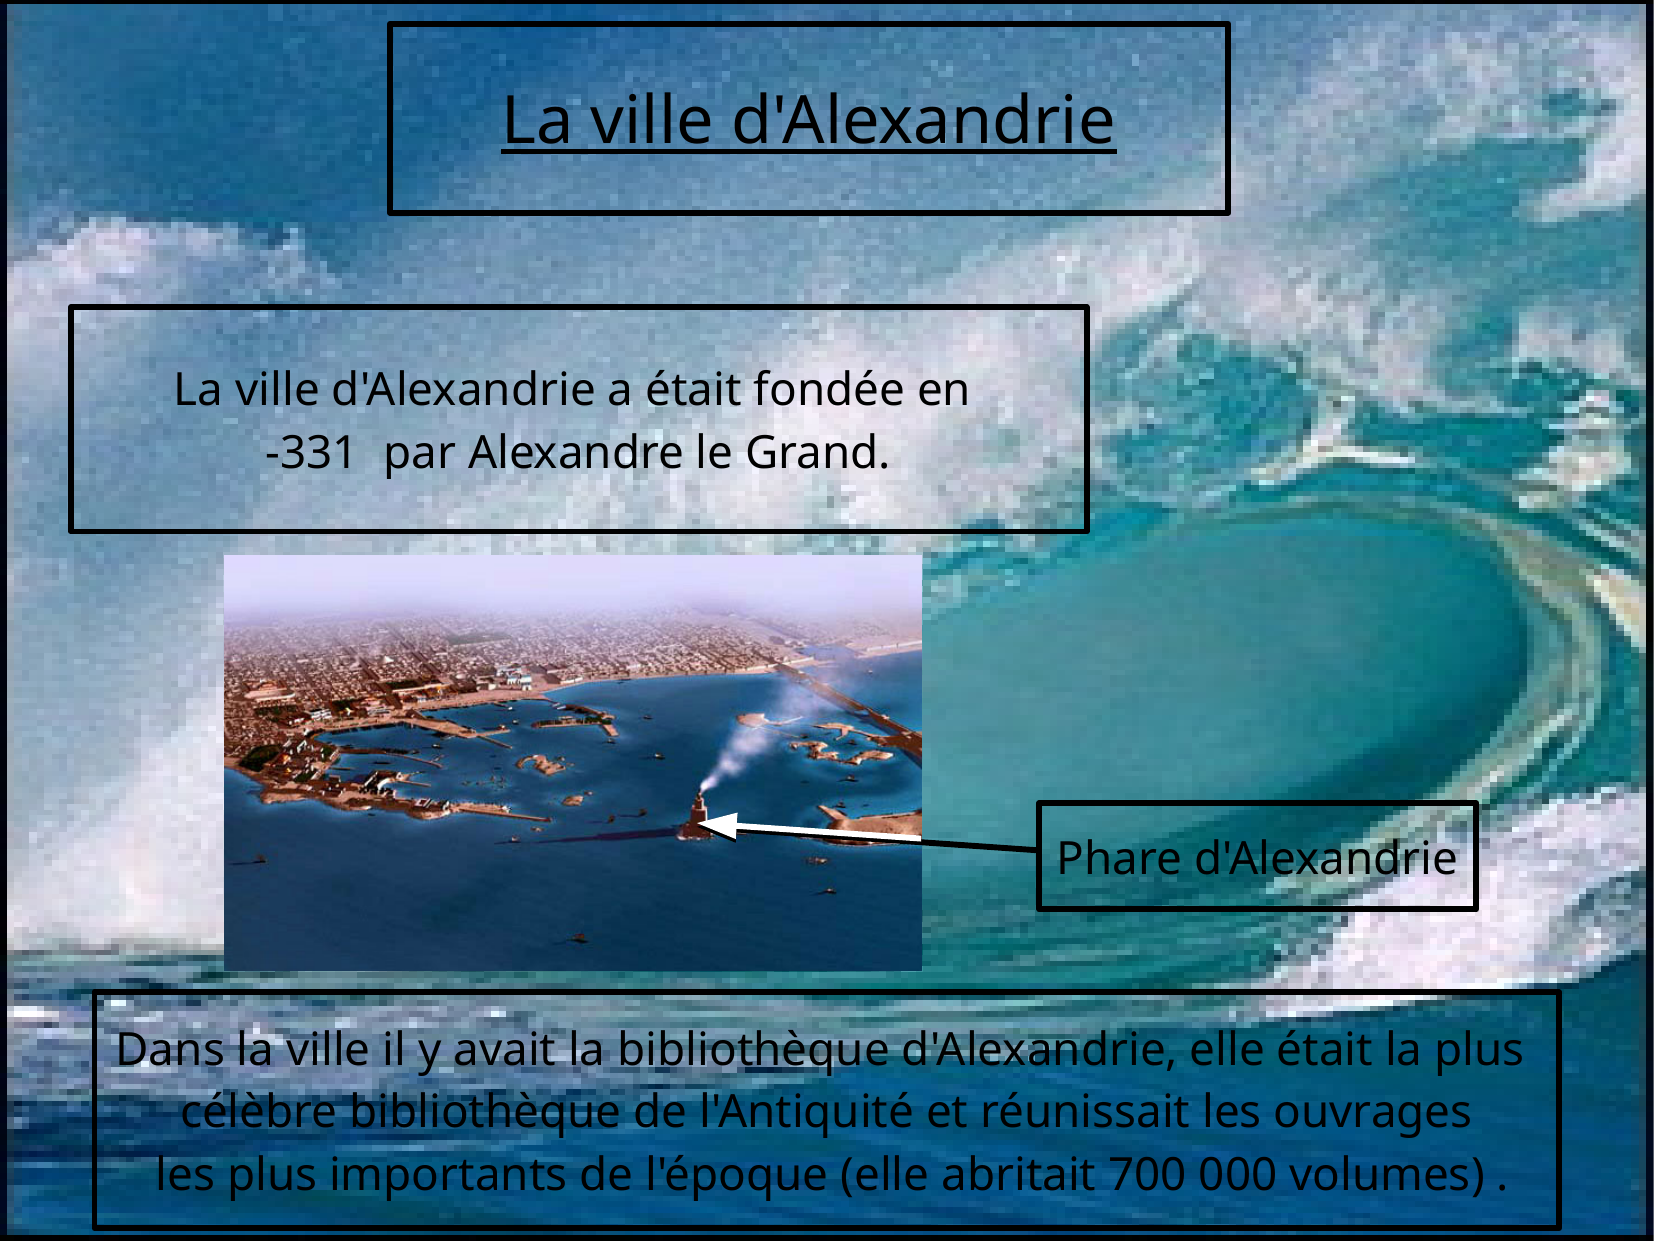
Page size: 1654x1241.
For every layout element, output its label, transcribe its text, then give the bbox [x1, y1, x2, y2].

text_box Dans la ville il y avait la bibliothèque d'Alexandrie, elle était la plus célèbre bibliothèque de l'Antiquité et réunissait les ouvrages les plus importants de l'époque (elle abritait 700 000 volumes) . [94, 992, 1560, 1229]
picture [0, 0, 1654, 1241]
text_box La ville d'Alexandrie [389, 23, 1229, 213]
text_box Phare d'Alexandrie [1039, 803, 1477, 910]
text_box La ville d'Alexandrie a était fondée en -331 par Alexandre le Grand. [70, 307, 1087, 532]
